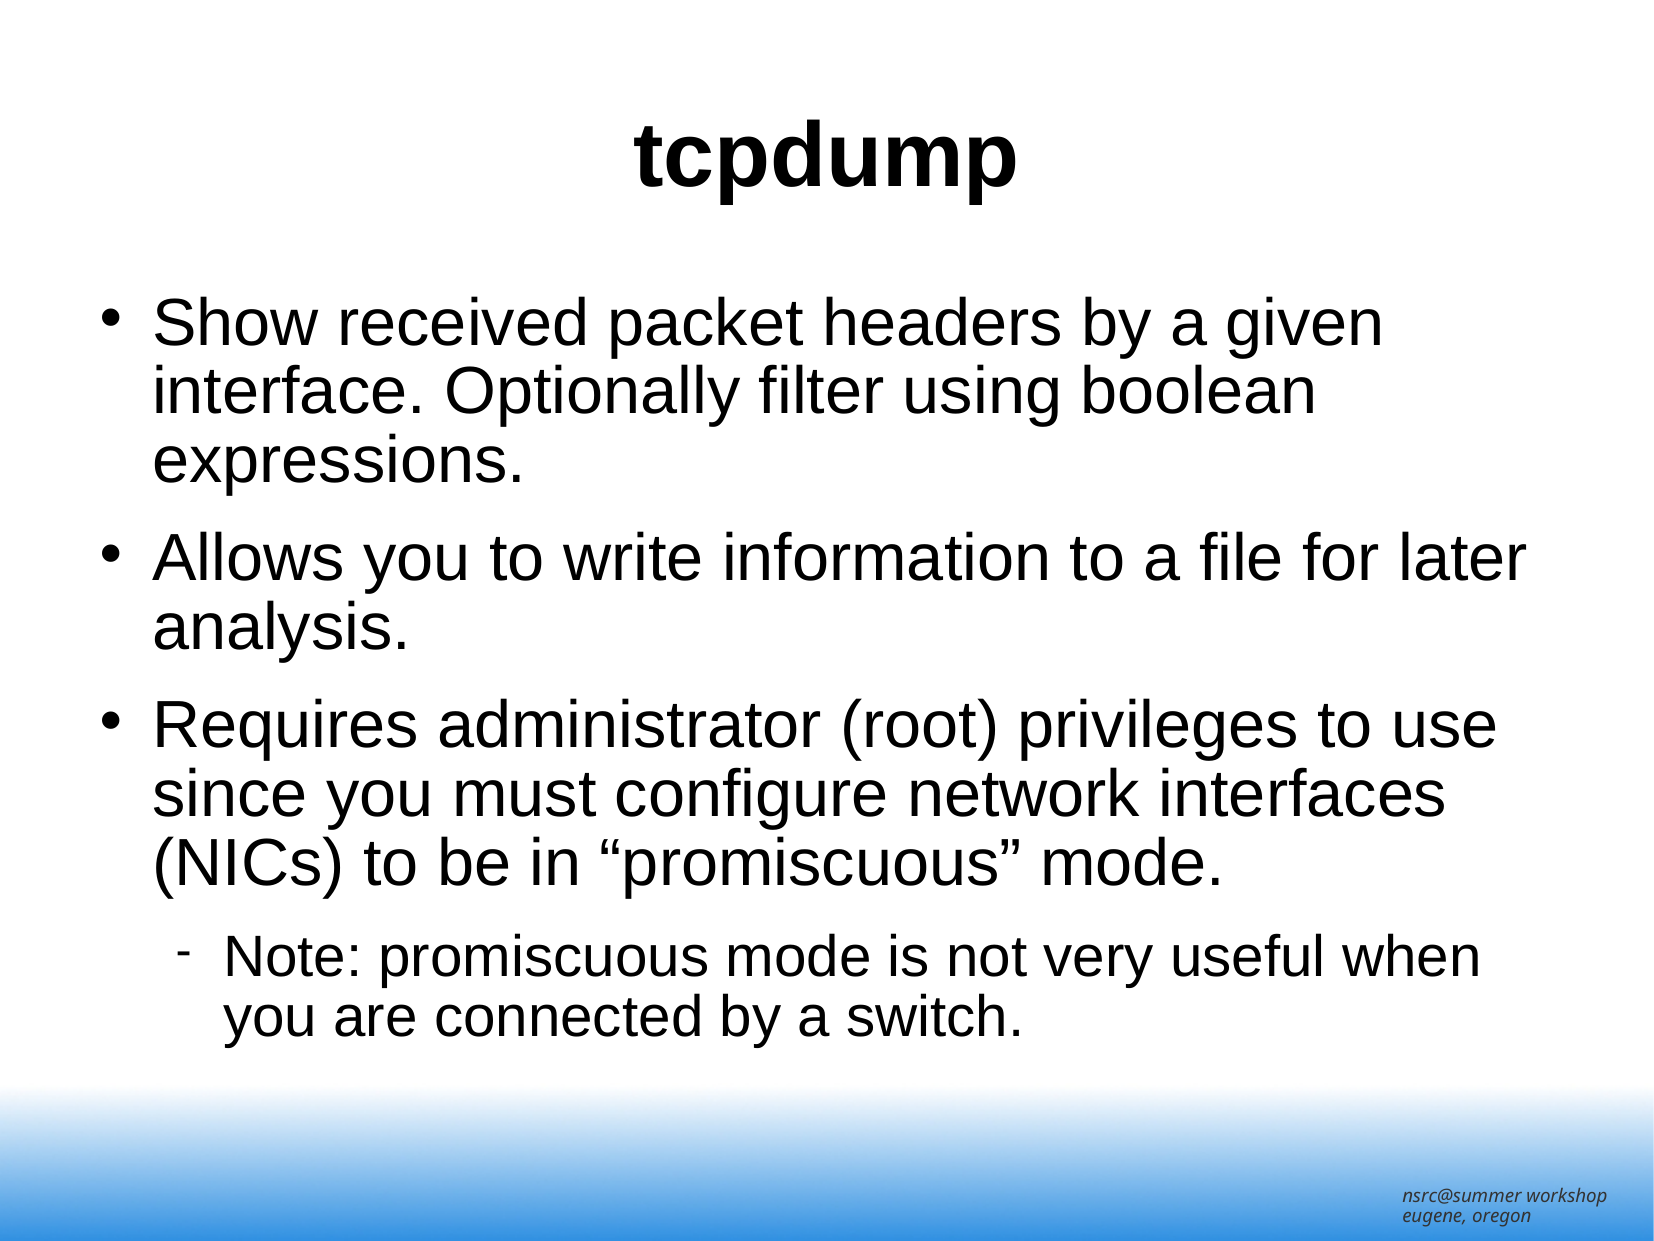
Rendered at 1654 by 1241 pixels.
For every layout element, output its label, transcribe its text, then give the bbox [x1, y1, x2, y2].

list Show received packet headers by a given interface. Optionally filter using boolean expressions. Allows you to write information to a file for later analysis. Requires administrator (root) privileges to use since you must configure network interfaces (NICs) to be in “promiscuous” mode. Note: promiscuous mode is not very useful when you are connected by a switch. [82, 290, 1571, 1109]
picture [0, 1083, 1654, 1241]
title tcpdump [82, 49, 1571, 257]
